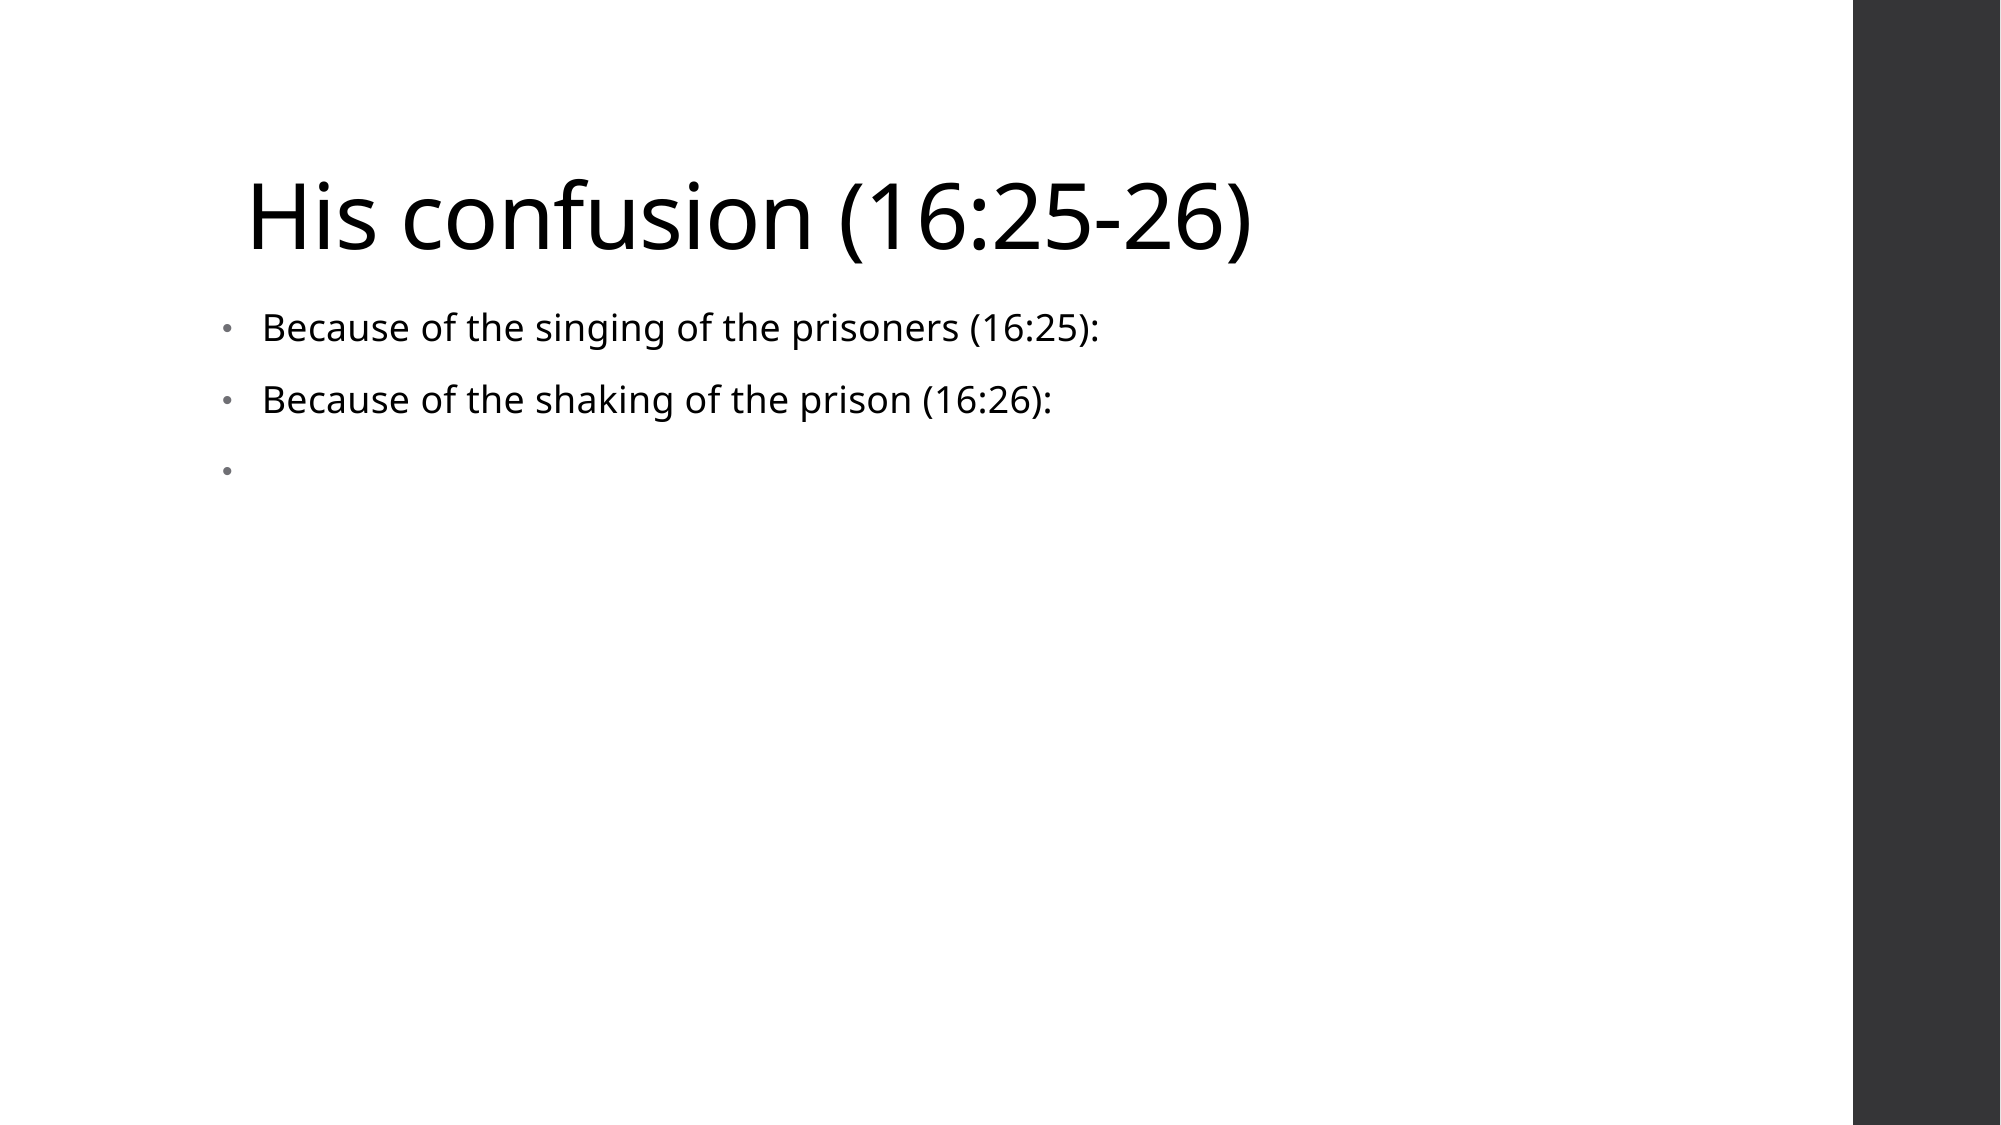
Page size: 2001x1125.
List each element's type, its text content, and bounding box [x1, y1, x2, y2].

title His confusion (16:25-26) [206, 60, 1797, 278]
list Because of the singing of the prisoners (16:25): Because of the shaking of the prison (16:26): [206, 299, 1617, 1014]
